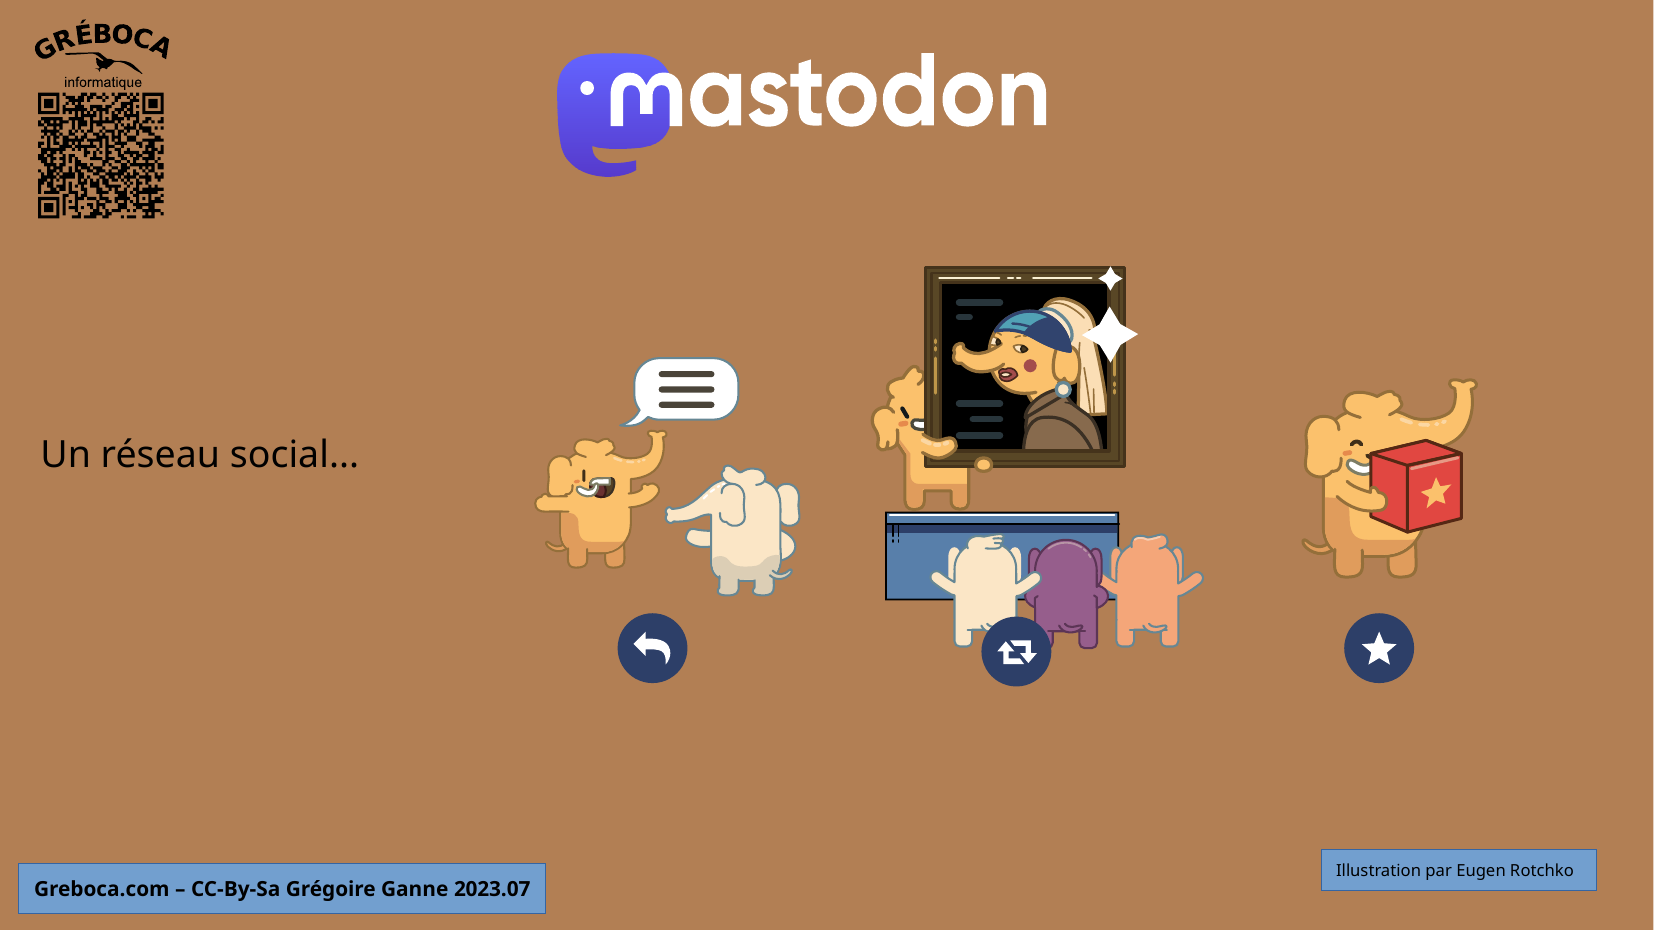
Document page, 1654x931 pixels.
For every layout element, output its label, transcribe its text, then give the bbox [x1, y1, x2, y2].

picture [471, 51, 1562, 850]
text_box Un réseau social... [25, 412, 515, 632]
text_box Greboca.com – CC-By-Sa Grégoire Ganne 2023.07 [18, 863, 546, 914]
text_box Illustration par Eugen Rotchko [1321, 849, 1597, 891]
picture [27, 19, 175, 230]
